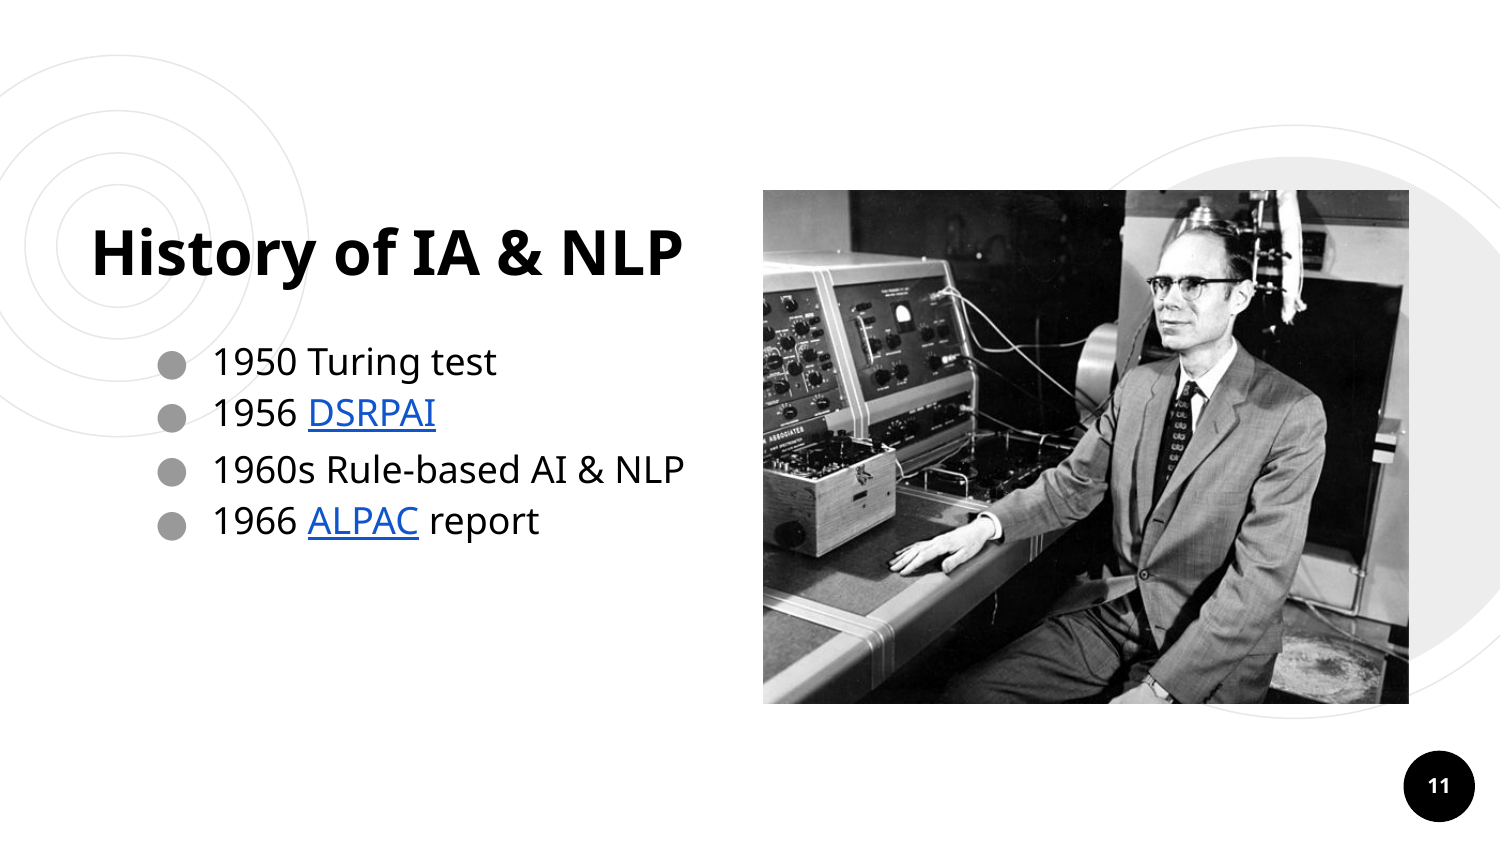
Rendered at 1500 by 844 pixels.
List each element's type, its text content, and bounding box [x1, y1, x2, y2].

picture [763, 190, 1409, 704]
list 1950 Turing test 1956 DSRPAI 1960s Rule-based AI & NLP 1966 ALPAC report [121, 323, 1095, 836]
slide_number 1 [1403, 750, 1475, 823]
title History of IA & NLP [75, 78, 1178, 304]
